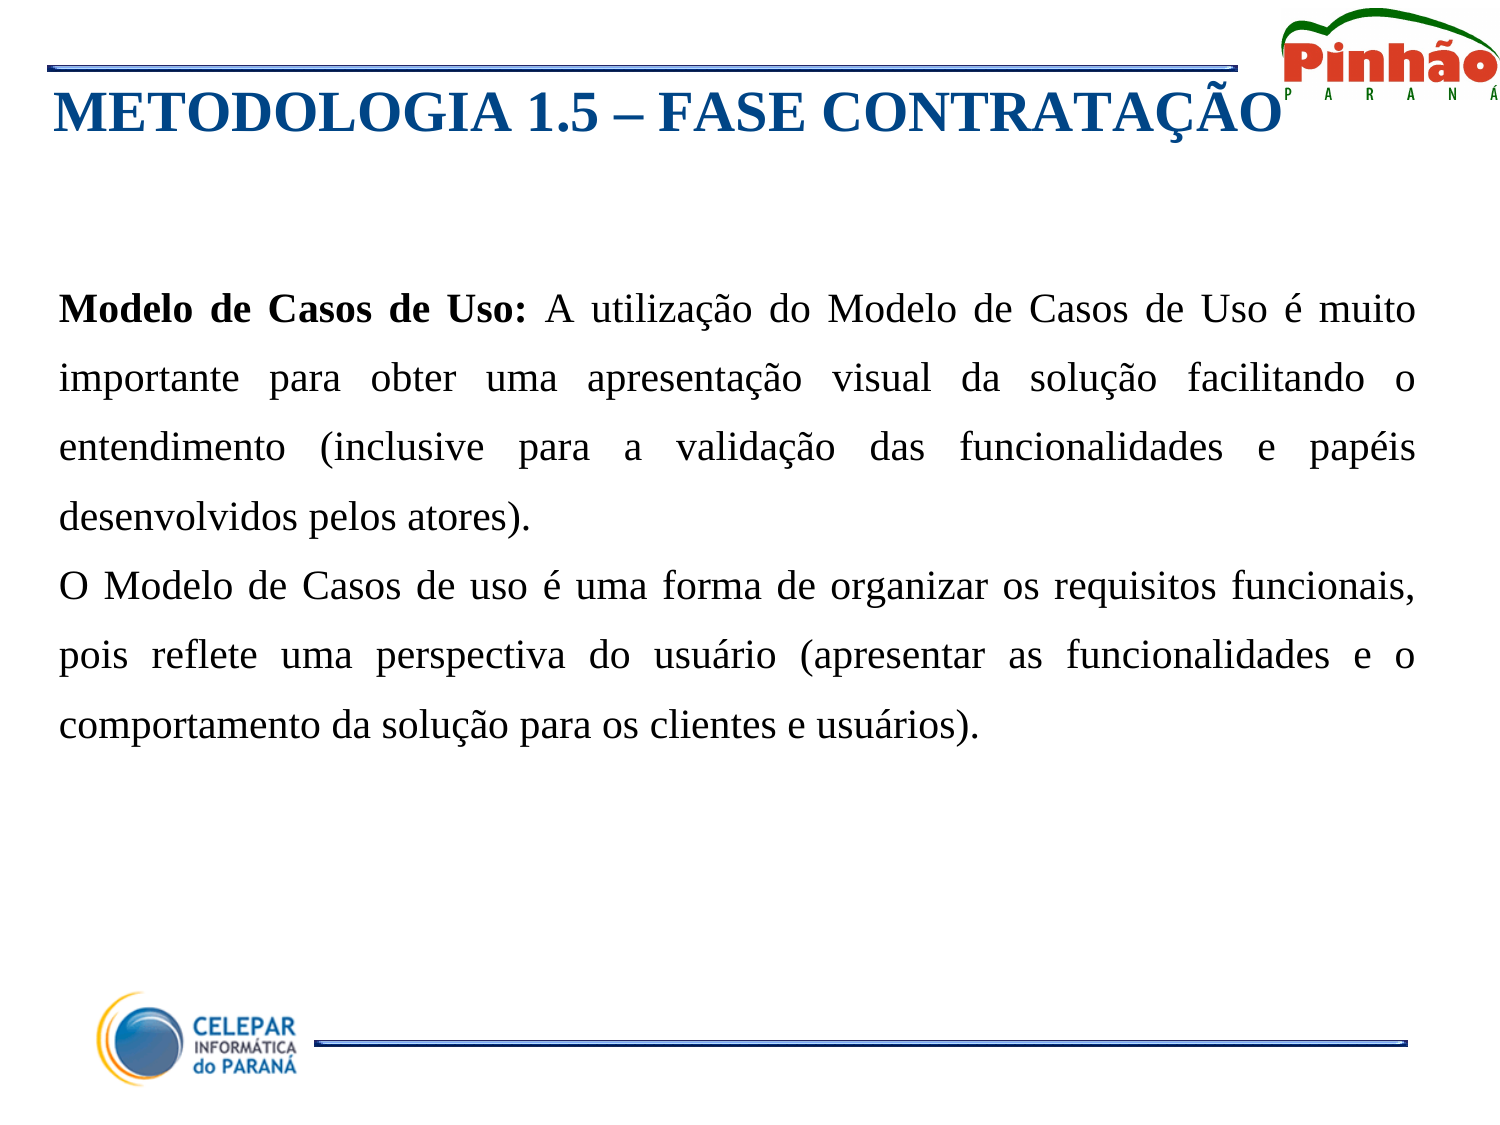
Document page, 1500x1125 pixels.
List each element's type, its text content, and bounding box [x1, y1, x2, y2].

text_box Modelo de Casos de Uso: A utilização do Modelo de Casos de Uso é muito importante para obter uma apresentação visual da solução facilitando o entendimento (inclusive para a validação das funcionalidades e papéis desenvolvidos pelos atores). O Modelo de Casos de uso é uma forma de organizar os requisitos funcionais, pois reflete uma perspectiva do usuário (apresentar as funcionalidades e o comportamento da solução para os clientes e usuários). [59, 261, 1418, 880]
text_box METODOLOGIA 1.5 – FASE CONTRATAÇÃO [53, 79, 1284, 156]
text_box [38, 226, 1458, 1125]
title [78, 21, 1025, 79]
picture [1281, 8, 1500, 100]
